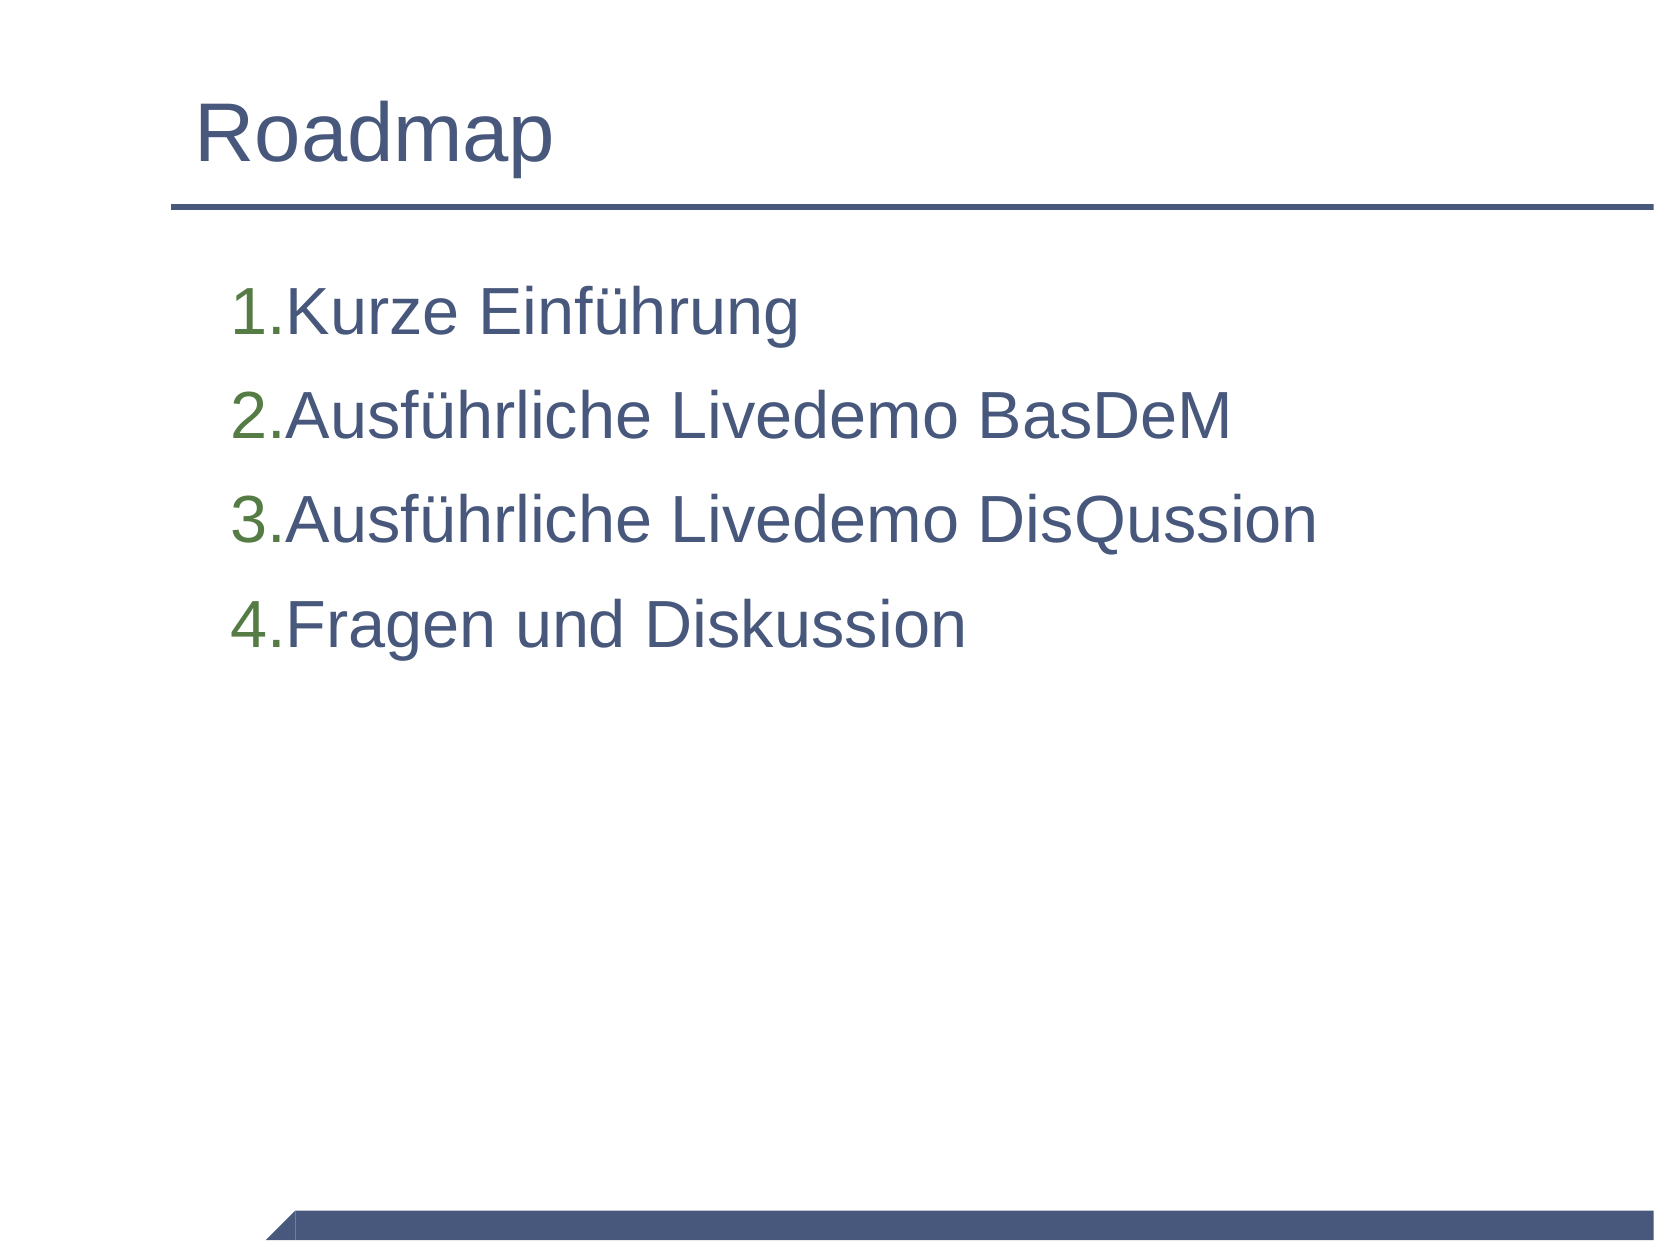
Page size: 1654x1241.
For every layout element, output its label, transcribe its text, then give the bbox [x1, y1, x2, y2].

title Roadmap [194, 29, 1530, 237]
list Kurze Einführung Ausführliche Livedemo BasDeM Ausführliche Livedemo DisQussion Fragen und Diskussion [212, 274, 1530, 662]
